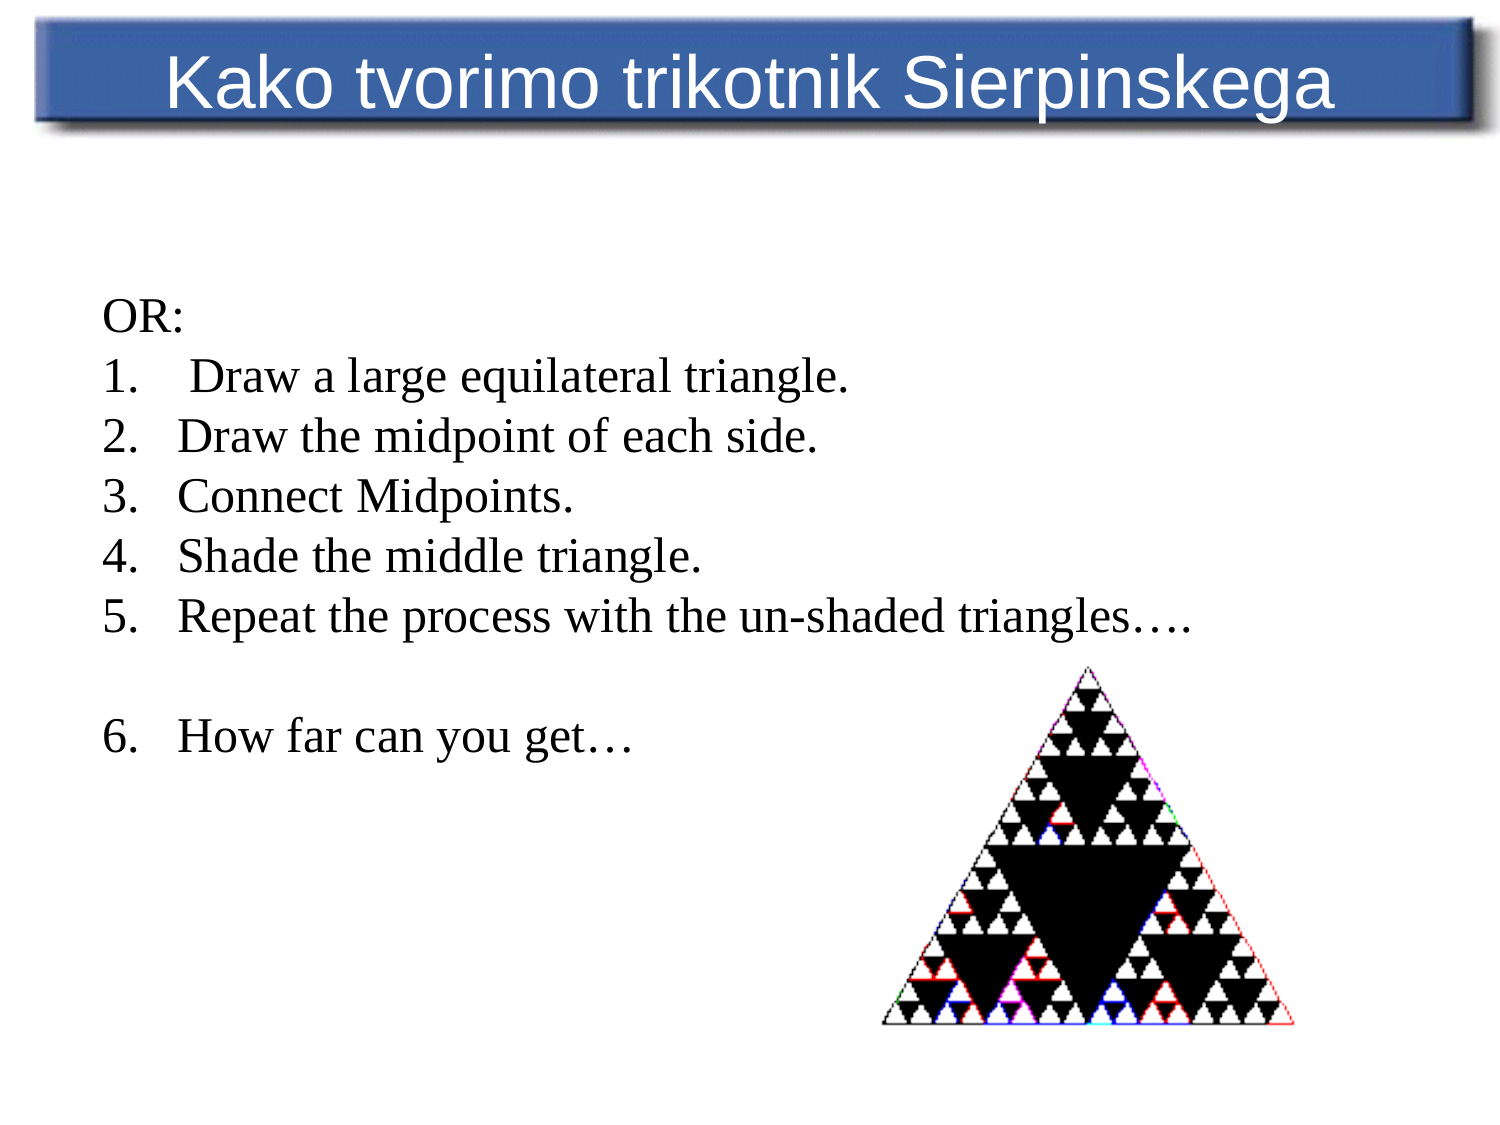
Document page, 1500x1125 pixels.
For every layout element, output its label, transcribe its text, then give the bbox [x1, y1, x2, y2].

picture [875, 662, 1300, 1031]
text_box Kako tvorimo trikotnik Sierpinskega [75, 45, 1426, 113]
text_box OR: Draw a large equilateral triangle. Draw the midpoint of each side. Connect Midpoints. Shade the middle triangle. Repeat the process with the un-shaded triangles…. How far can you get… [87, 274, 1438, 831]
picture [33, 14, 1500, 141]
